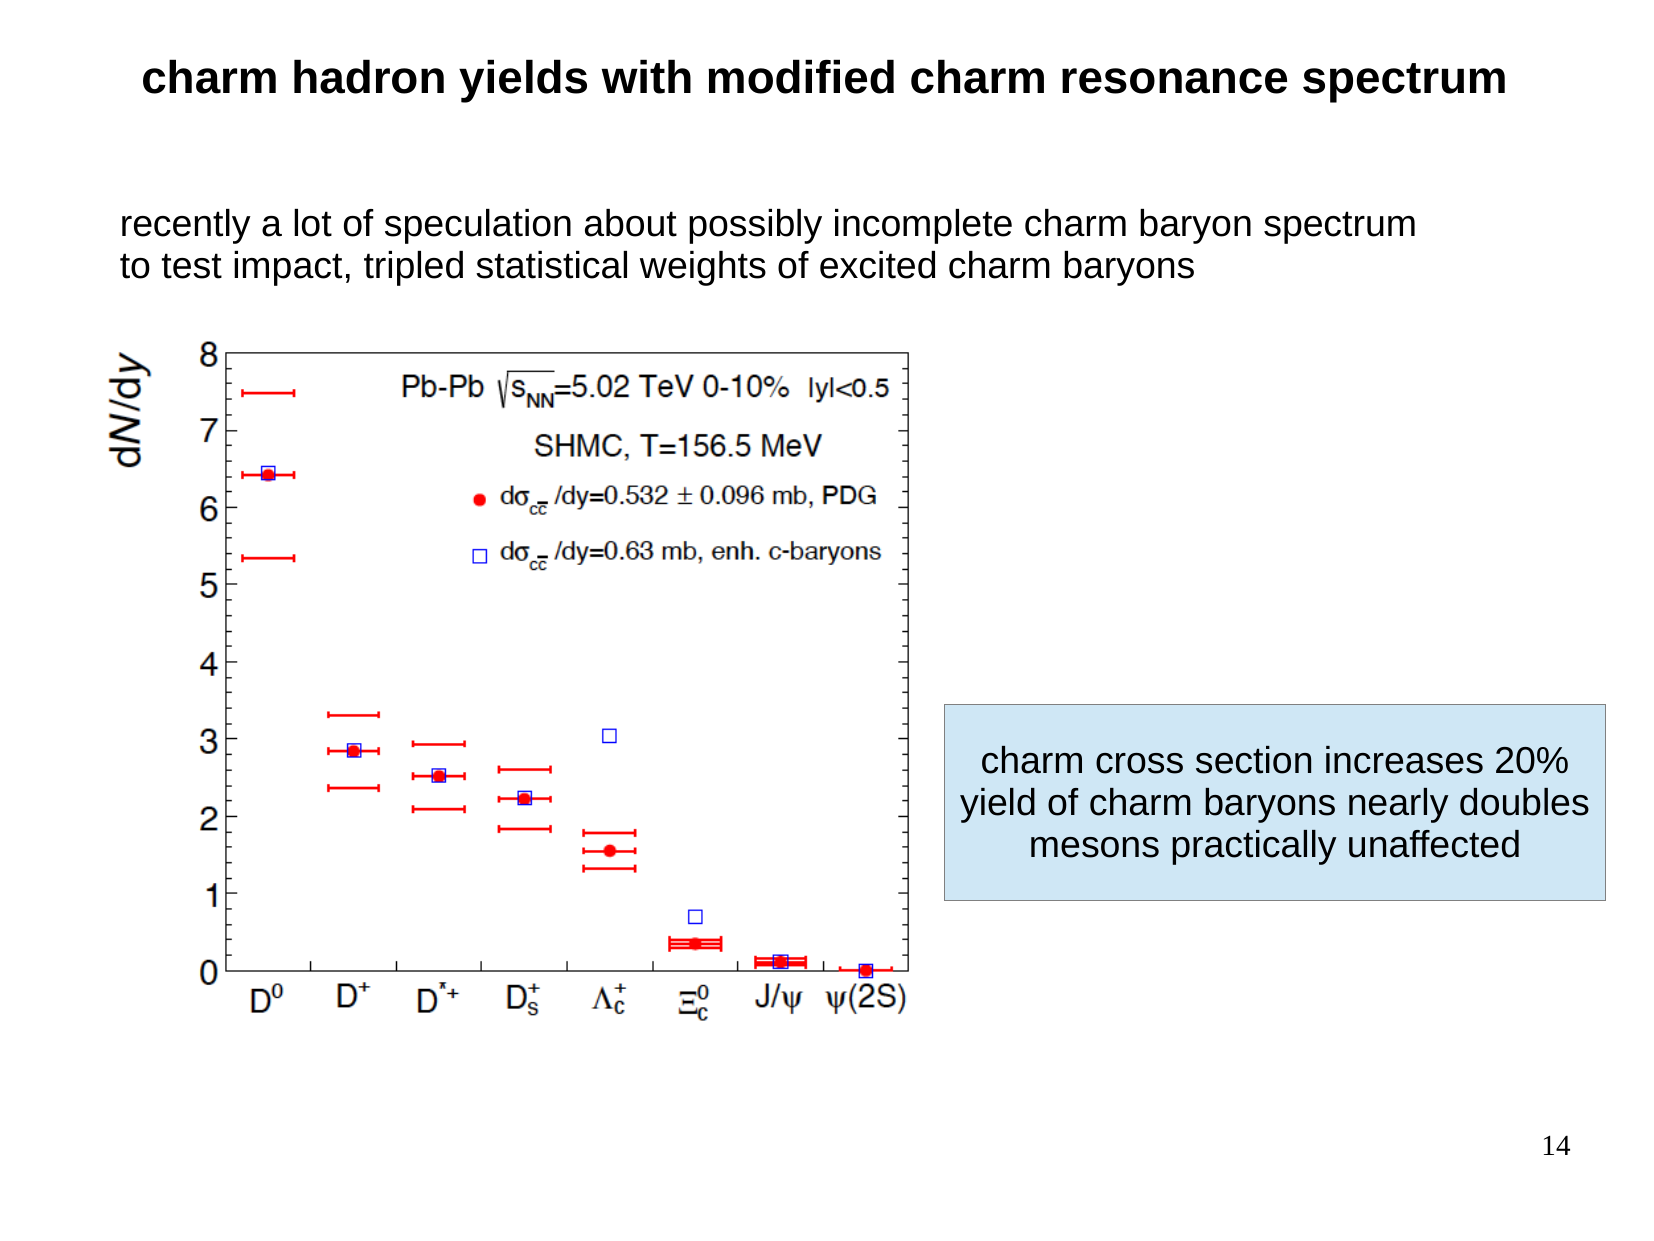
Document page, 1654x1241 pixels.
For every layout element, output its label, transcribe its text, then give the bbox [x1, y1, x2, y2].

text_box recently a lot of speculation about possibly incomplete charm baryon spectrum to test impact, tripled statistical weights of excited charm baryons [105, 195, 1606, 294]
text_box charm hadron yields with modified charm resonance spectrum [90, 45, 1561, 163]
picture [39, 318, 991, 1060]
text_box charm cross section increases 20% yield of charm baryons nearly doubles mesons practically unaffected [944, 704, 1606, 901]
